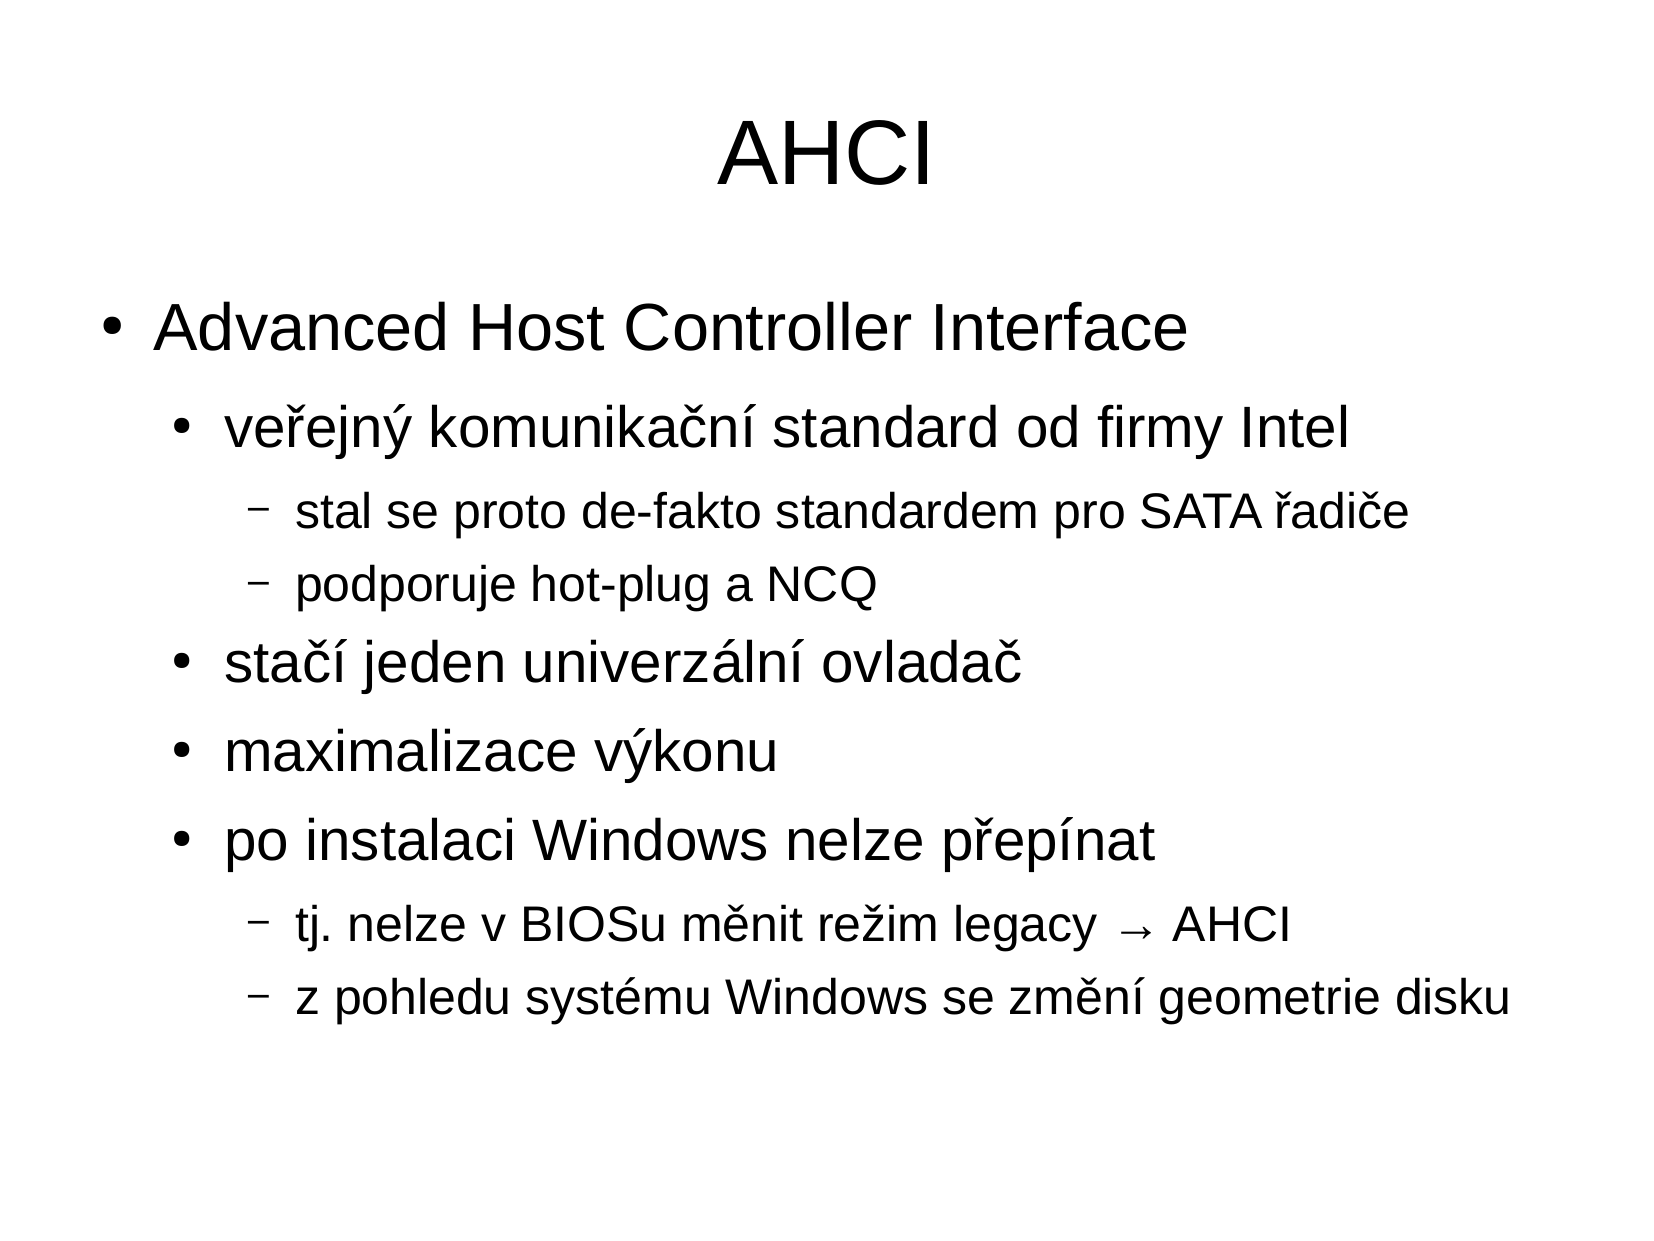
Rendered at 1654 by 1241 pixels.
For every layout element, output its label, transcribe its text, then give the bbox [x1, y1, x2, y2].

list Advanced Host Controller Interface veřejný komunikační standard od firmy Intel stal se proto de-fakto standardem pro SATA řadiče podporuje hot-plug a NCQ stačí jeden univerzální ovladač maximalizace výkonu po instalaci Windows nelze přepínat tj. nelze v BIOSu měnit režim legacy → AHCI z pohledu systému Windows se změní geometrie disku [82, 290, 1571, 1094]
title AHCI [82, 56, 1571, 250]
